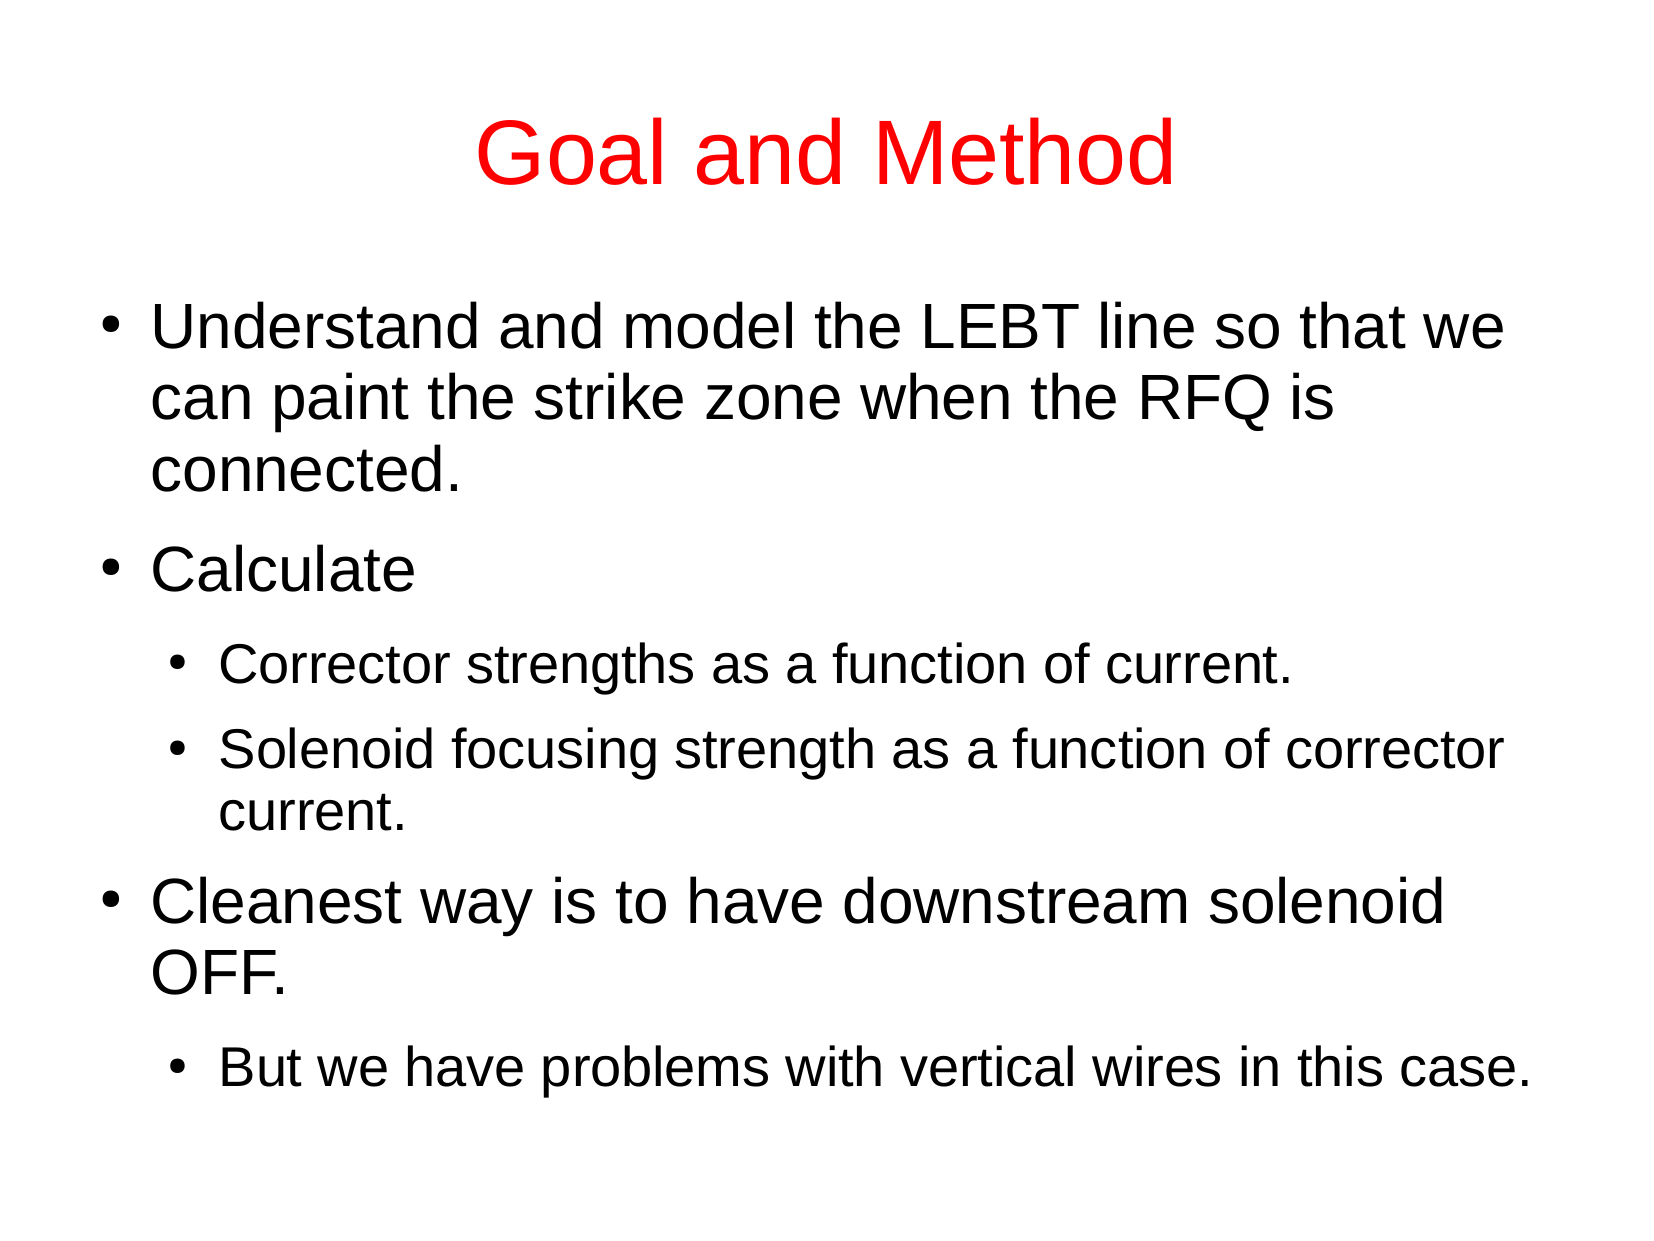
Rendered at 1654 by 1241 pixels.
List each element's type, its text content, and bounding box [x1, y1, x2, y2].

list Understand and model the LEBT line so that we can paint the strike zone when the RFQ is connected. Calculate Corrector strengths as a function of current. Solenoid focusing strength as a function of corrector current. Cleanest way is to have downstream solenoid OFF. But we have problems with vertical wires in this case. [82, 290, 1571, 1109]
title Goal and Method [82, 49, 1571, 257]
